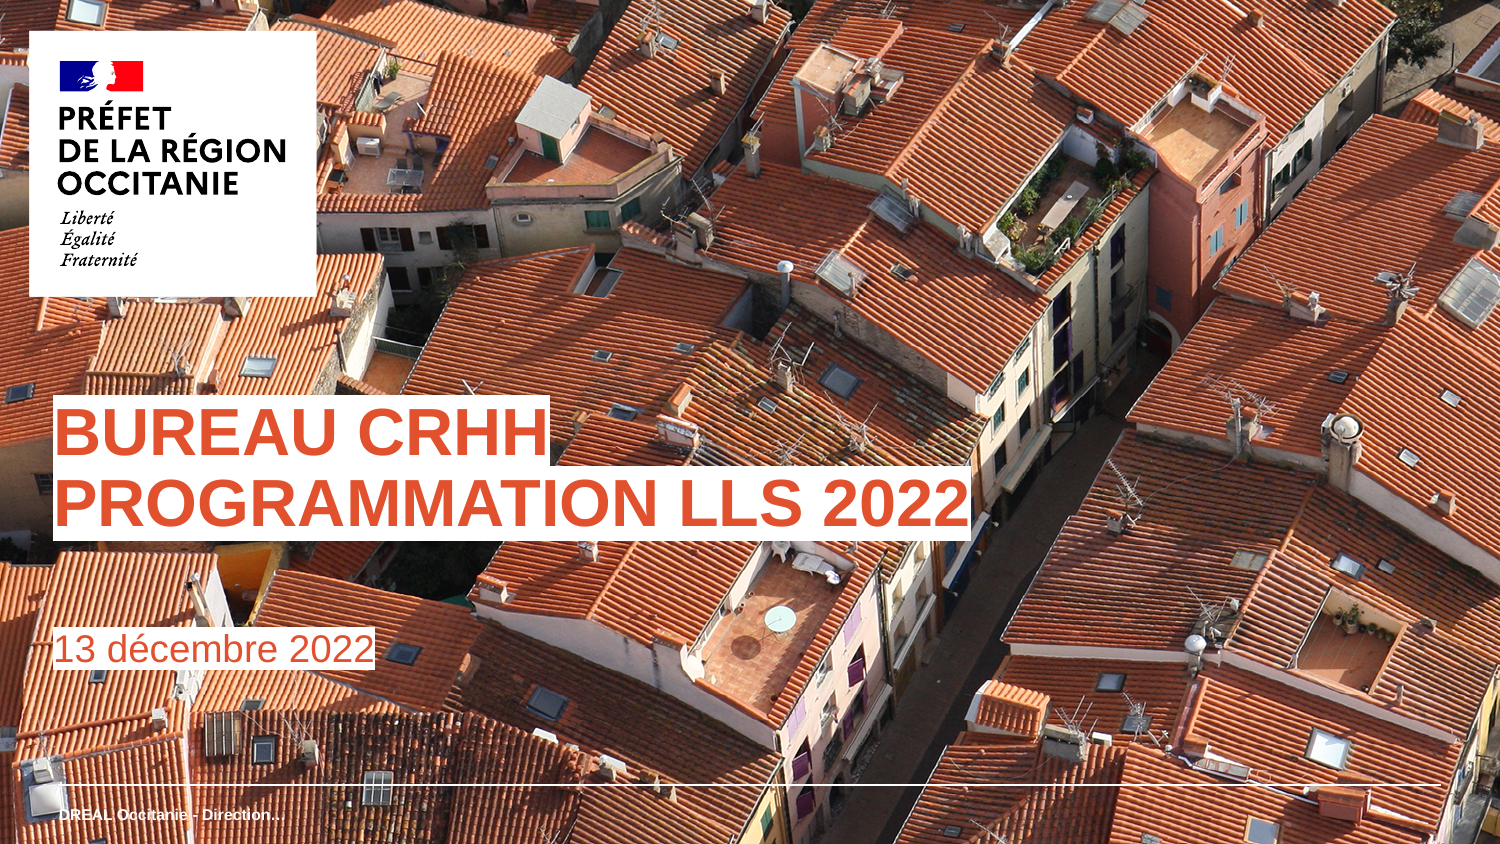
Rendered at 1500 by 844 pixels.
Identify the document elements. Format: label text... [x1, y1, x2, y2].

list Bureau CRHH Programmation LLS 2022 13 décembre 2022 [0, 356, 1500, 638]
footer DREAL Occitanie - Direction… [59, 784, 1028, 844]
picture [0, 0, 1500, 356]
picture [0, 638, 1500, 844]
